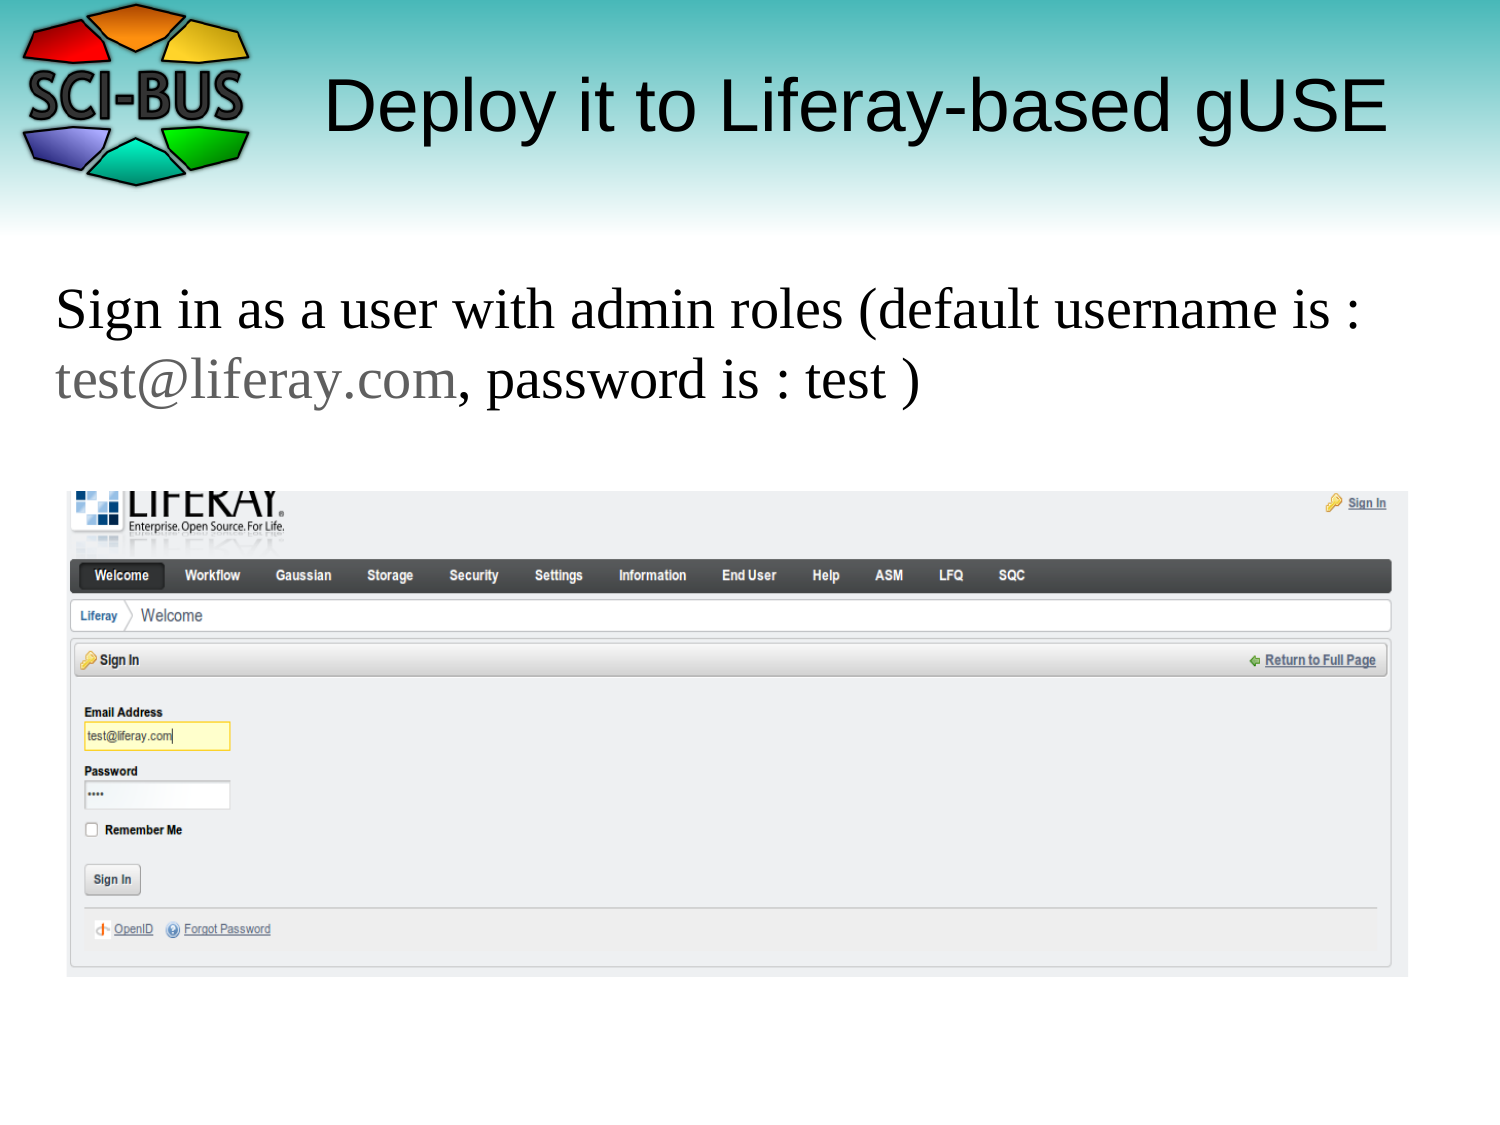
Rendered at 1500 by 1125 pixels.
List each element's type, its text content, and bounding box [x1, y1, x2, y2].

list Sign in as a user with admin roles (default username is : test@liferay.com, password is : test ) [41, 262, 1459, 1006]
picture [17, 0, 254, 192]
title Deploy it to Liferay-based gUSE [289, 0, 1425, 220]
picture [66, 491, 1409, 977]
